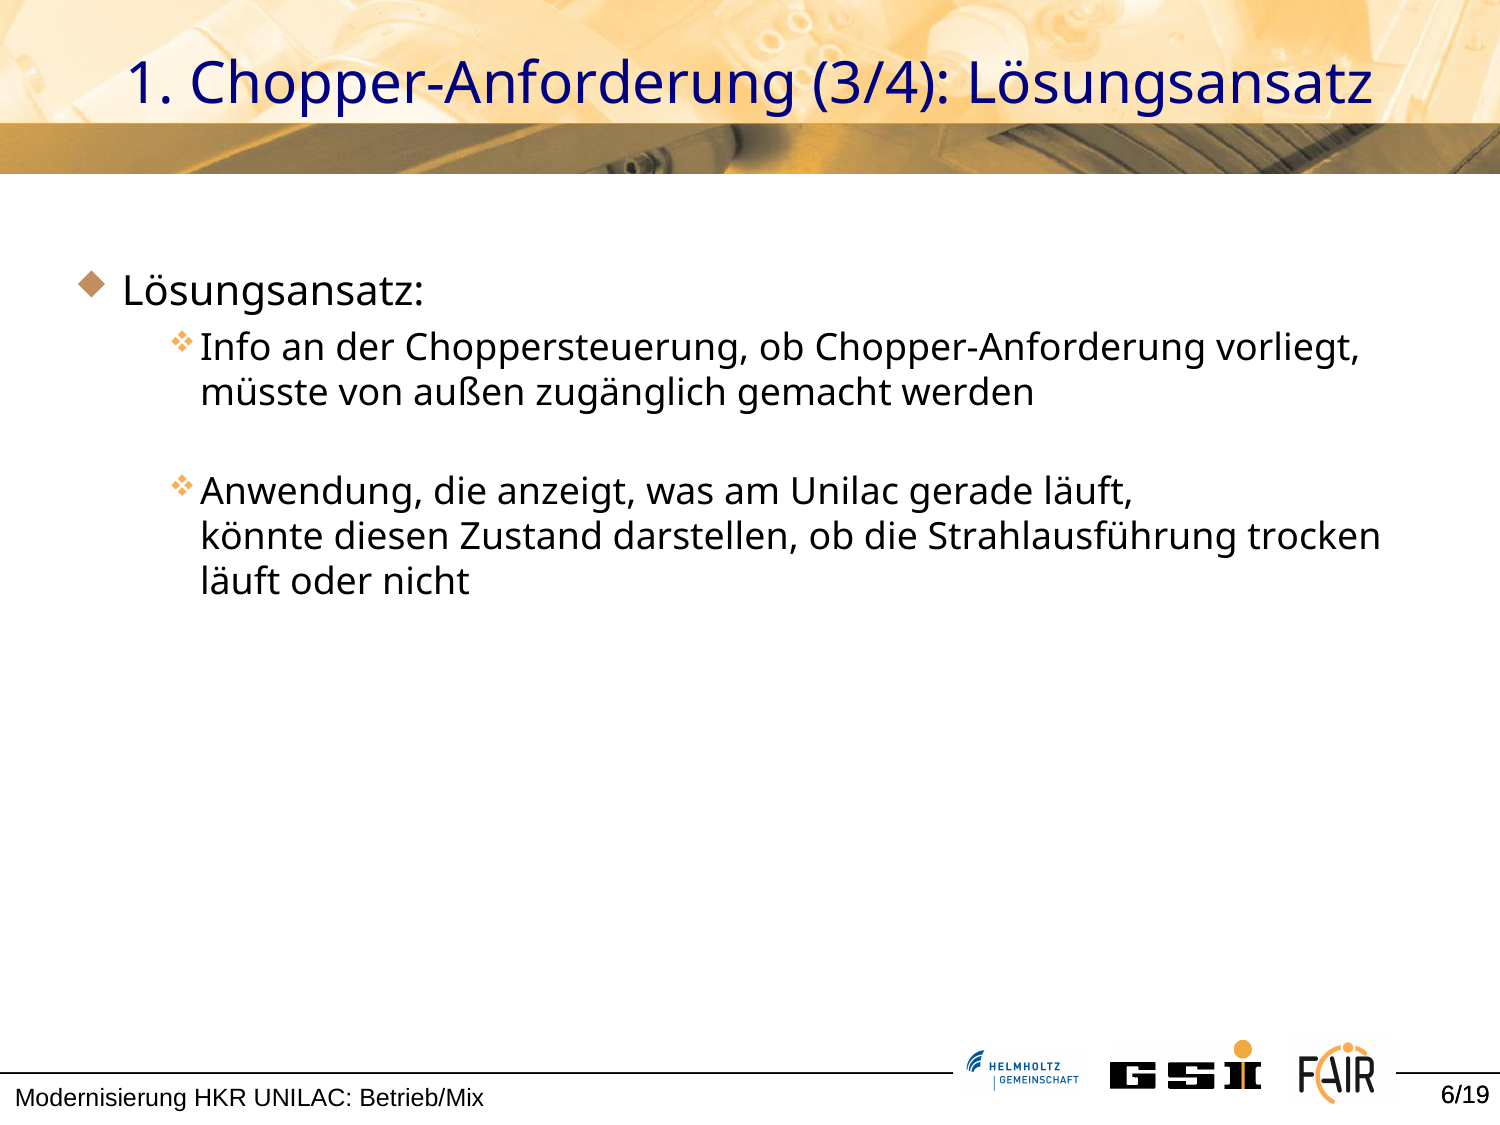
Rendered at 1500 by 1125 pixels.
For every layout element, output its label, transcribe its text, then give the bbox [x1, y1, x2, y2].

picture [1287, 1074, 1396, 1106]
picture [960, 1074, 1084, 1095]
picture [1110, 1074, 1261, 1089]
list Lösungsansatz: Info an der Choppersteuerung, ob Chopper-Anforderung vorliegt, müsste von außen zugänglich gemacht werden Anwendung, die anzeigt, was am Unilac gerade läuft, könnte diesen Zustand darstellen, ob die Strahlausführung trocken läuft oder nicht [75, 263, 1425, 1074]
title 1. Chopper-Anforderung (3/4): Lösungsansatz [0, 0, 1500, 174]
